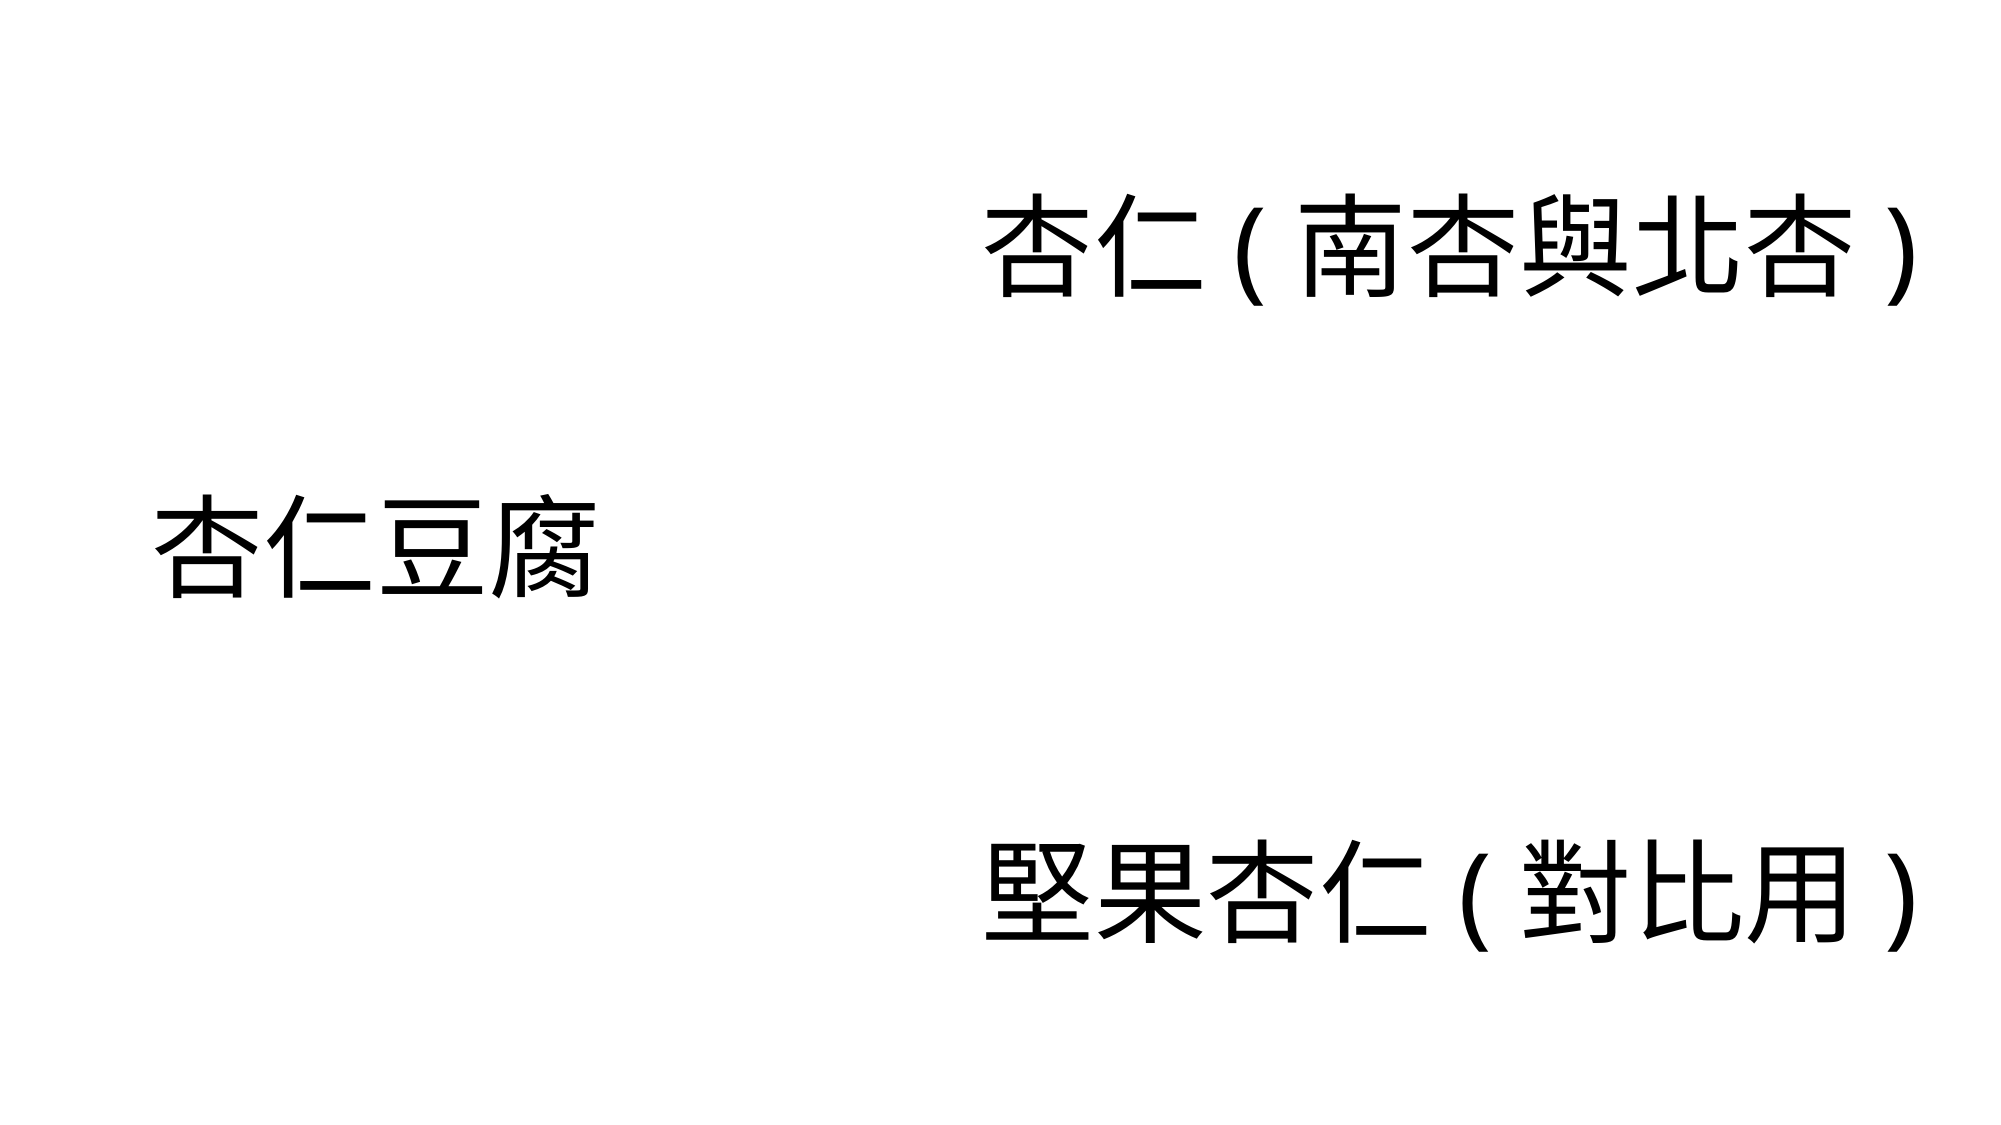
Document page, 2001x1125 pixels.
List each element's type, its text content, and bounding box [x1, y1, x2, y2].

text_box 杏仁(南杏與北杏) [954, 168, 1946, 321]
text_box 堅果杏仁(對比用) [954, 814, 1946, 967]
text_box 杏仁豆腐 [0, 469, 801, 622]
